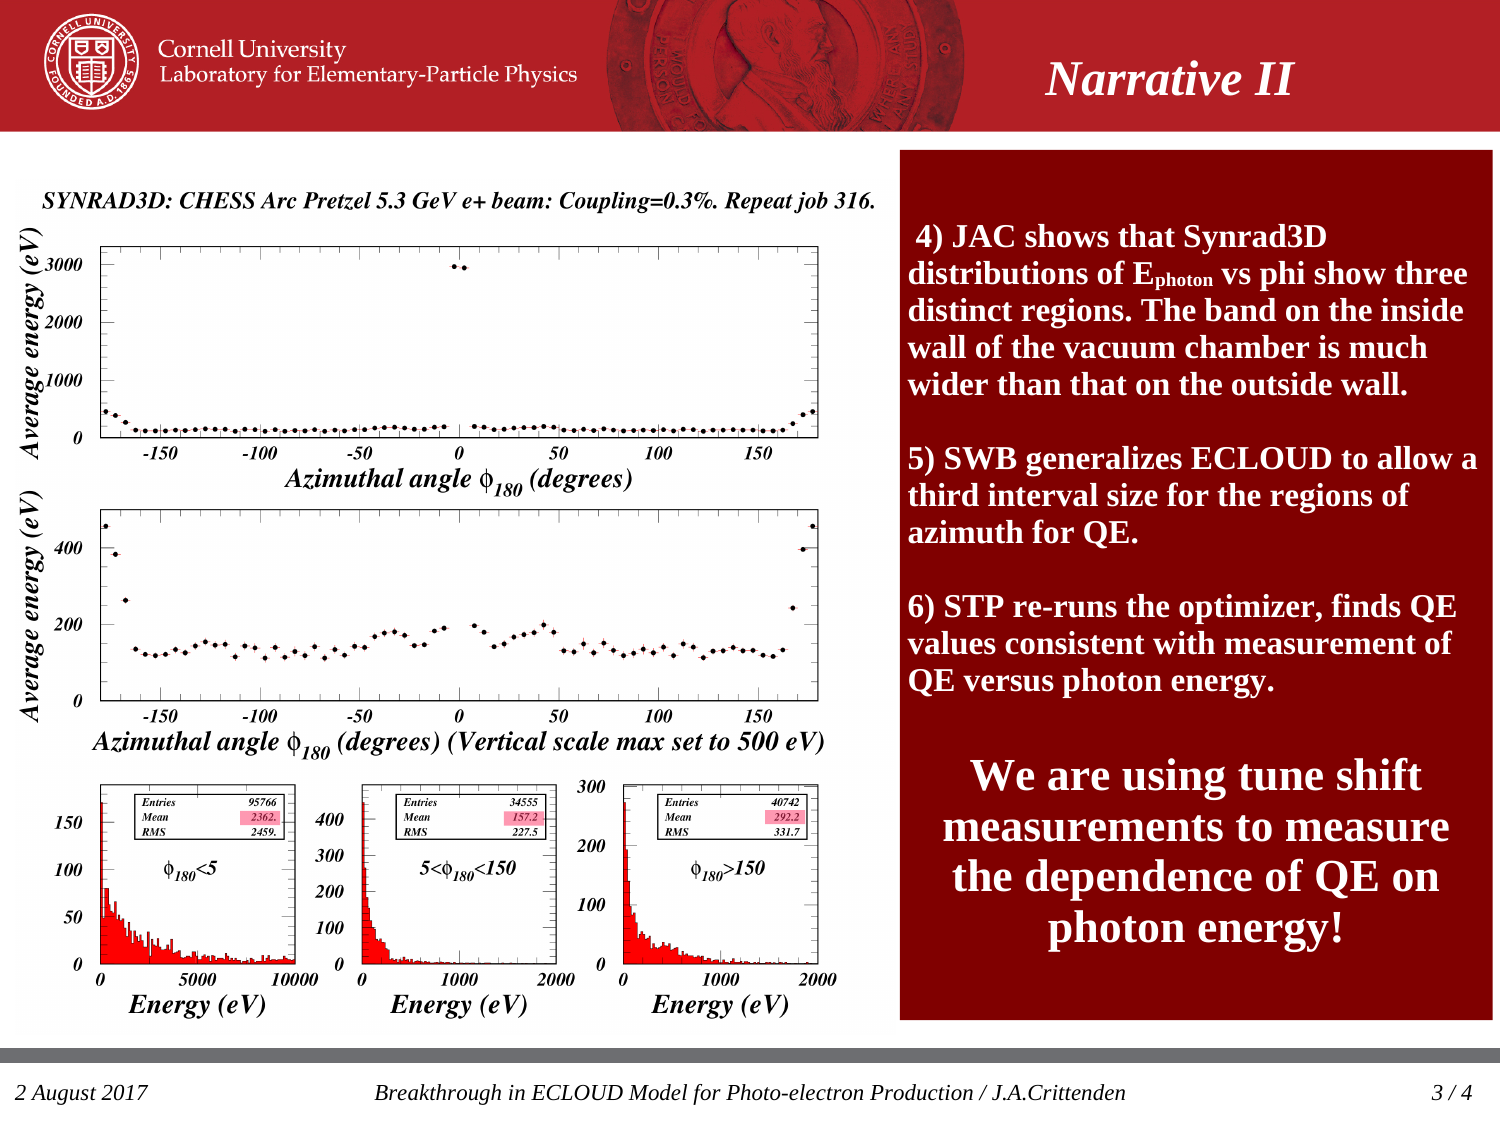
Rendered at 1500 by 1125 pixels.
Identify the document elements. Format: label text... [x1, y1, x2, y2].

picture [0, 0, 1500, 132]
text_box 4) JAC shows that Synrad3D distributions of Ephoton vs phi show three distinct regions. The band on the inside wall of the vacuum chamber is much wider than that on the outside wall. 5) SWB generalizes ECLOUD to allow a third interval size for the regions of azimuth for QE. 6) STP re-runs the optimizer, finds QE values consistent with measurement of QE versus photon energy. We are using tune shift measurements to measure the dependence of QE on photon energy! [899, 149, 1493, 1021]
text_box [503, 811, 545, 826]
title Narrative II [870, 22, 1471, 136]
text_box [240, 810, 281, 826]
text_box [765, 810, 806, 825]
picture [15, 179, 896, 1036]
